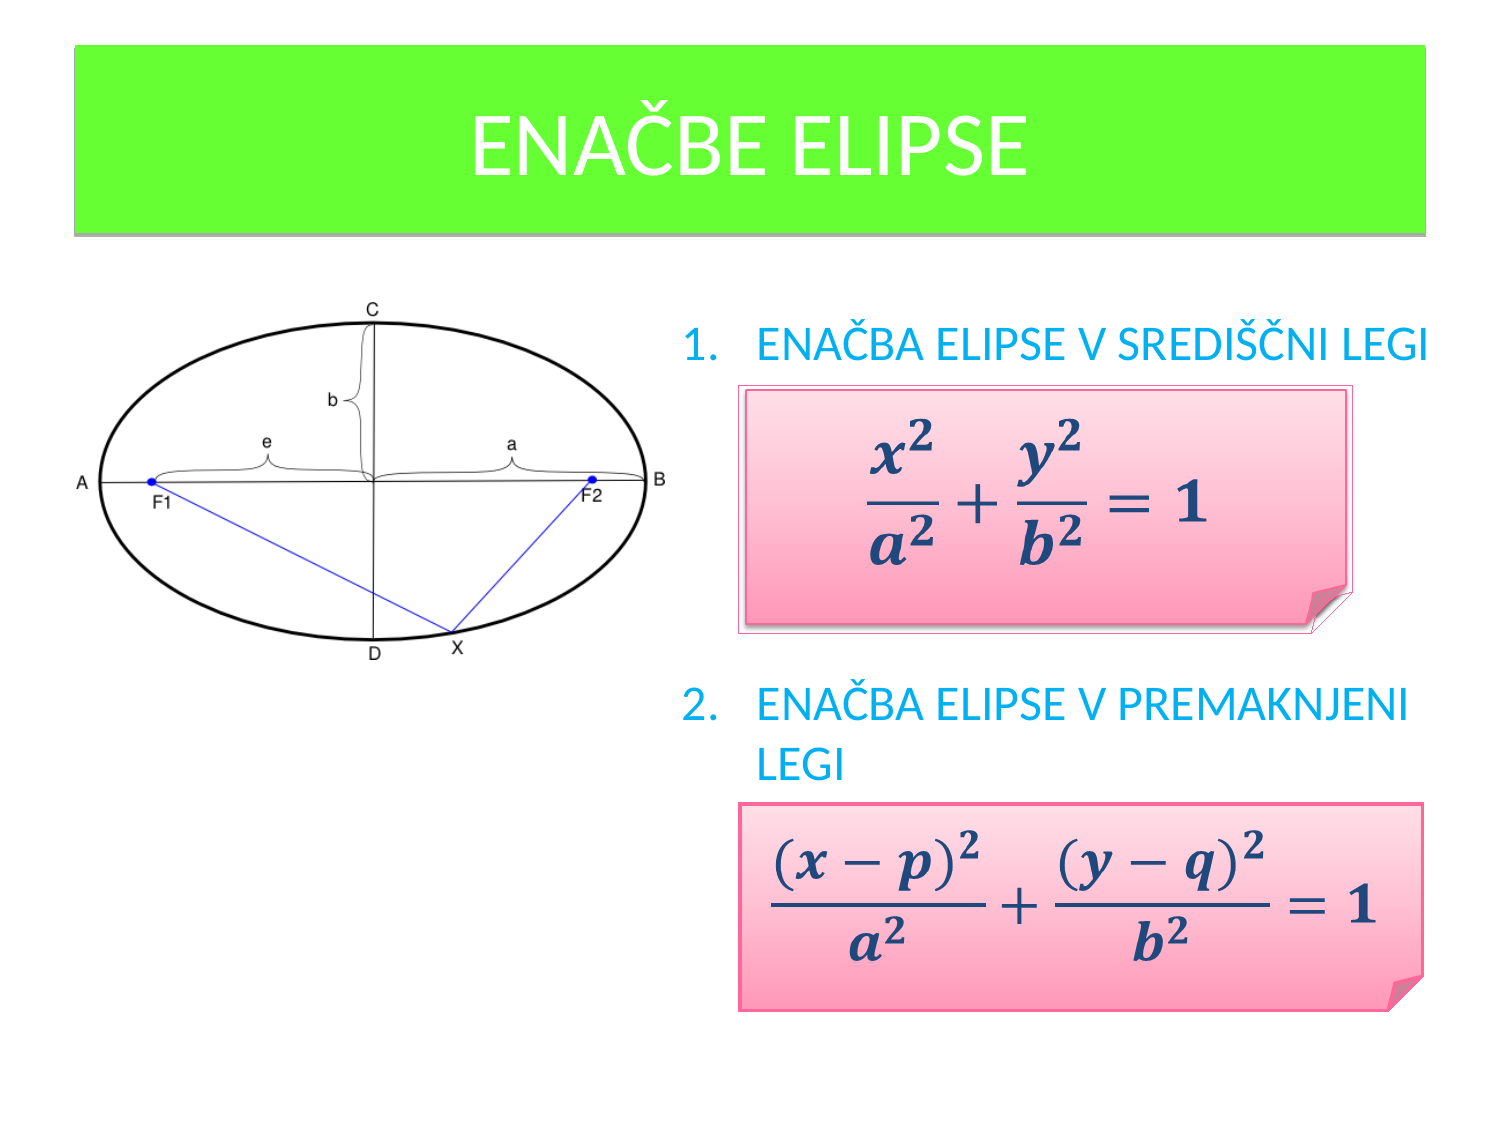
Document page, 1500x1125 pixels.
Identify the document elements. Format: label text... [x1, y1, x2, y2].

text_box [738, 802, 1424, 1012]
text_box ENAČBA ELIPSE V SREDIŠČNI LEGI ENAČBA ELIPSE V PREMAKNJENI LEGI [667, 302, 1500, 798]
text_box [738, 385, 1353, 634]
title ENAČBE ELIPSE [75, 45, 1425, 233]
picture [76, 302, 665, 660]
